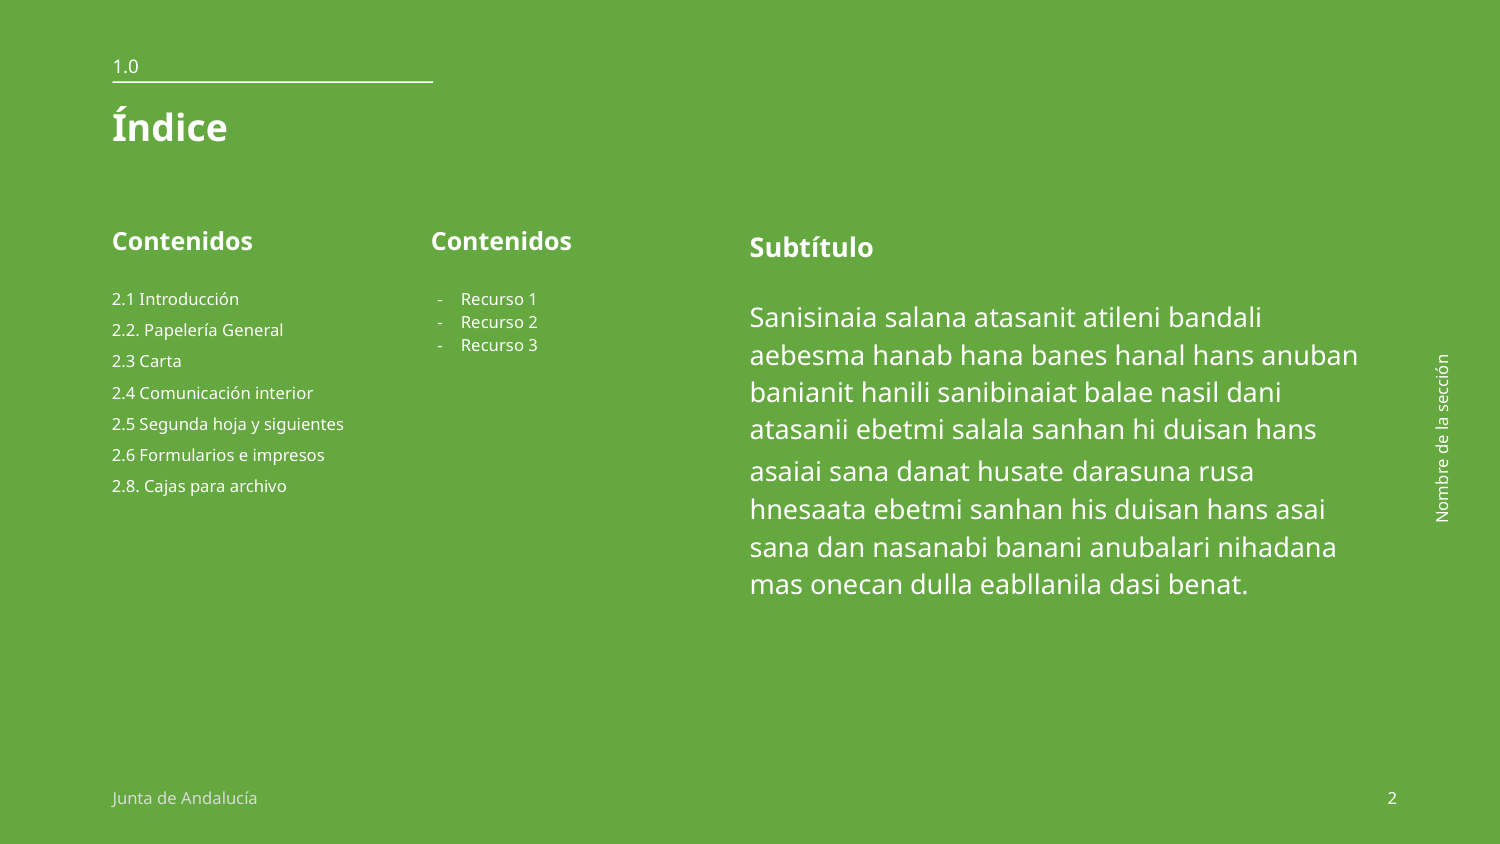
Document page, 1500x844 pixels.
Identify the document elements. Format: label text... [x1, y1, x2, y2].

text_box Nombre de la sección [1425, 246, 1458, 633]
text_box Índice [112, 104, 597, 226]
slide_number <número> [1387, 787, 1478, 844]
text_box Contenidos Recurso 1 Recurso 2 Recurso 3 [430, 225, 723, 653]
text_box 1.0 [112, 54, 186, 125]
text_box Contenidos 2.1 Introducción 2.2. Papelería General 2.3 Carta 2.4 Comunicación interior 2.5 Segunda hoja y siguientes 2.6 Formularios e impresos 2.8. Cajas para archivo [112, 225, 404, 653]
text_box Subtítulo Sanisinaia salana atasanit atileni bandali aebesma hanab hana banes hanal hans anuban banianit hanili sanibinaiat balae nasil dani atasanii ebetmi salala sanhan hi duisan hans asaiai sana danat husate darasuna rusa hnesaata ebetmi sanhan his duisan hans asai sana dan nasanabi banani anubalari nihadana mas onecan dulla eabllanila dasi benat. [749, 226, 1365, 579]
